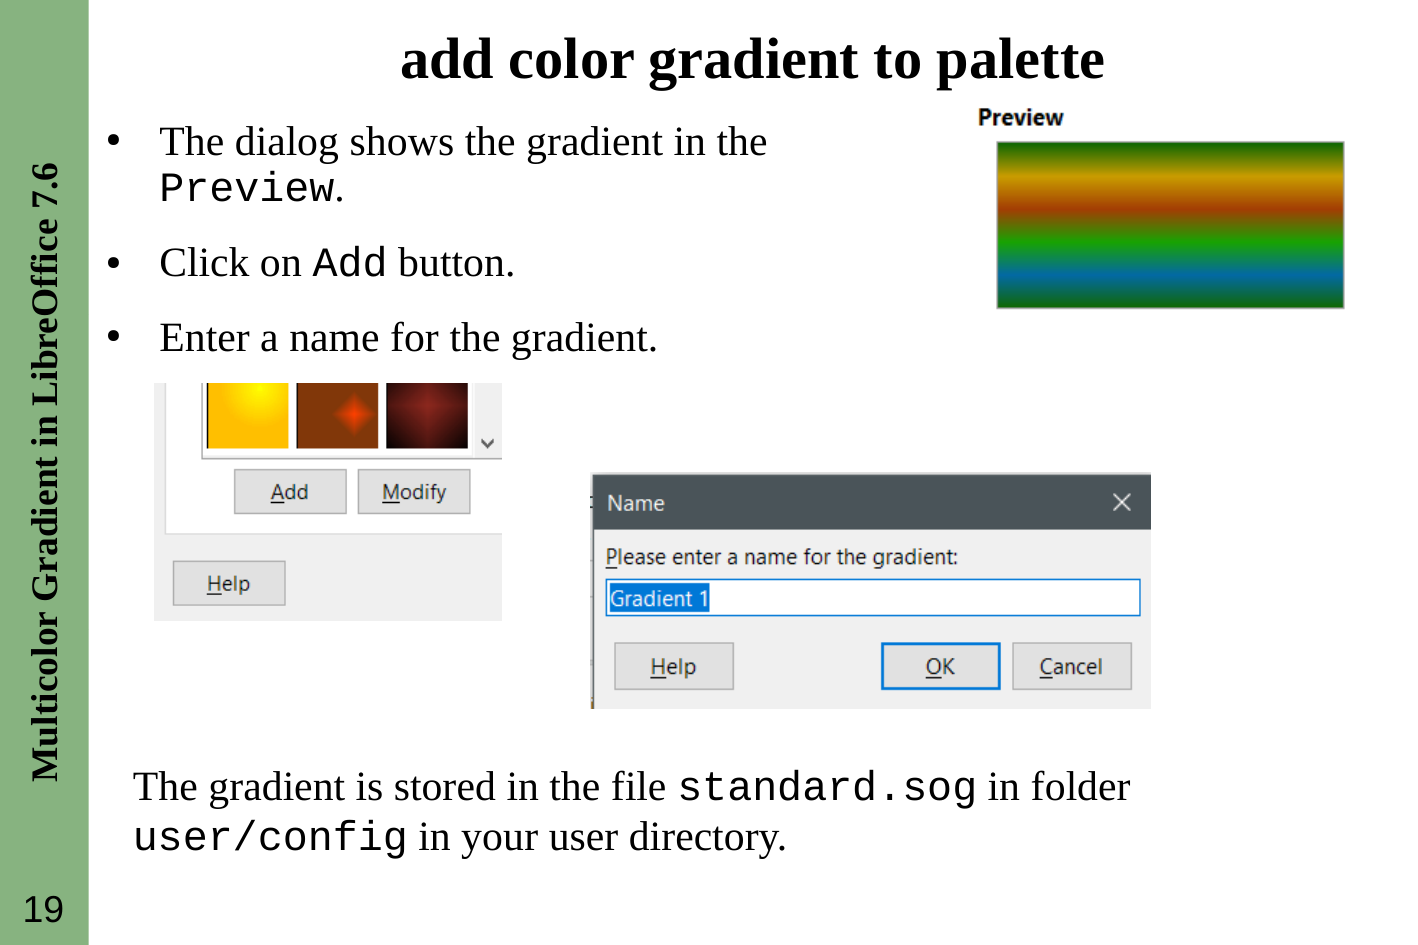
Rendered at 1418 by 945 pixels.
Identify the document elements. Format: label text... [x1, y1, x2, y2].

title add color gradient to palette [88, 0, 1418, 119]
list The dialog shows the gradient in the Preview. Click on Add button. Enter a name for the gradient. [88, 118, 886, 473]
text_box The gradient is stored in the file standard.sog in folder user/config in your user directory. [118, 755, 1359, 871]
picture [590, 472, 1151, 709]
picture [970, 96, 1359, 325]
picture [154, 383, 502, 621]
